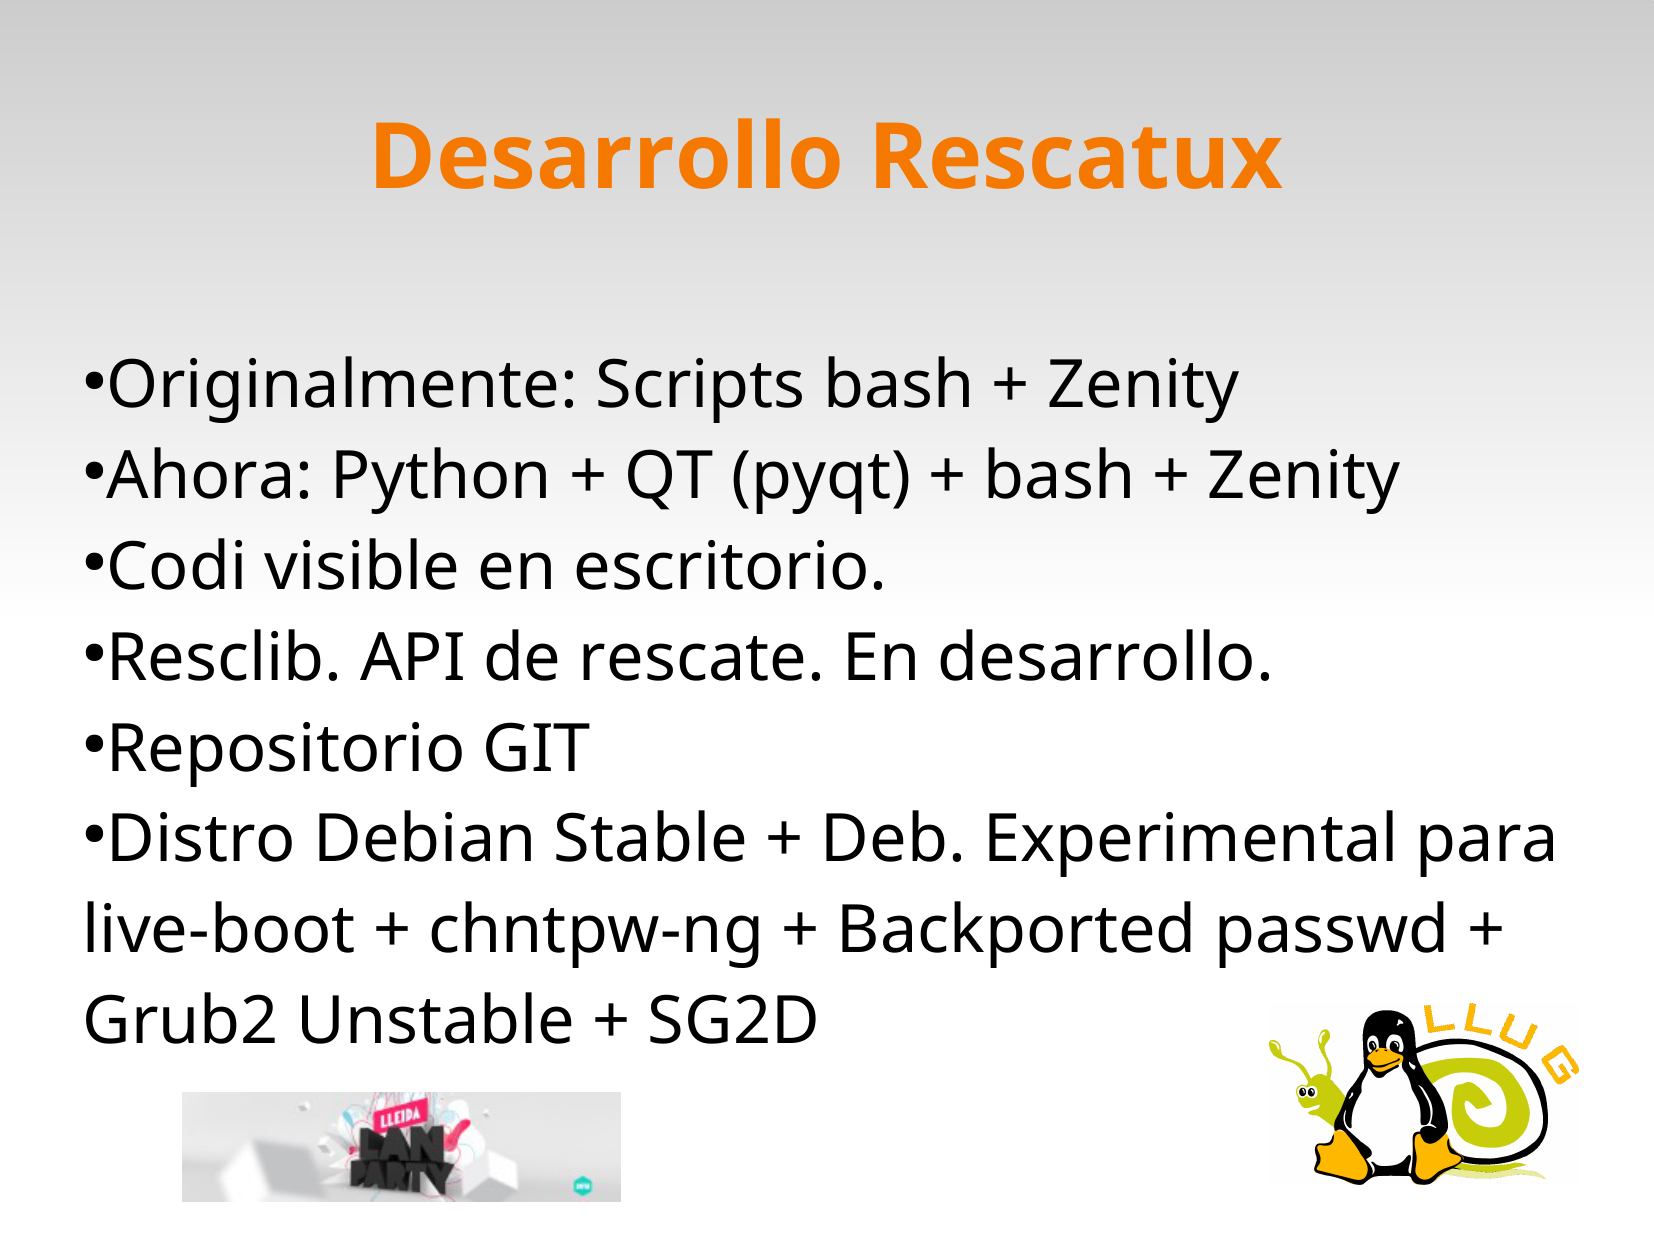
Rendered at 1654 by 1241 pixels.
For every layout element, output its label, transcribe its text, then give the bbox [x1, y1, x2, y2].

subtitle Originalmente: Scripts bash + Zenity Ahora: Python + QT (pyqt) + bash + Zenity Codi visible en escritorio. Resclib. API de rescate. En desarrollo. Repositorio GIT Distro Debian Stable + Deb. Experimental para live-boot + chntpw-ng + Backported passwd + Grub2 Unstable + SG2D [82, 297, 1571, 1102]
title Desarrollo Rescatux [82, 56, 1571, 250]
picture [182, 1092, 621, 1202]
picture [1269, 1003, 1579, 1185]
